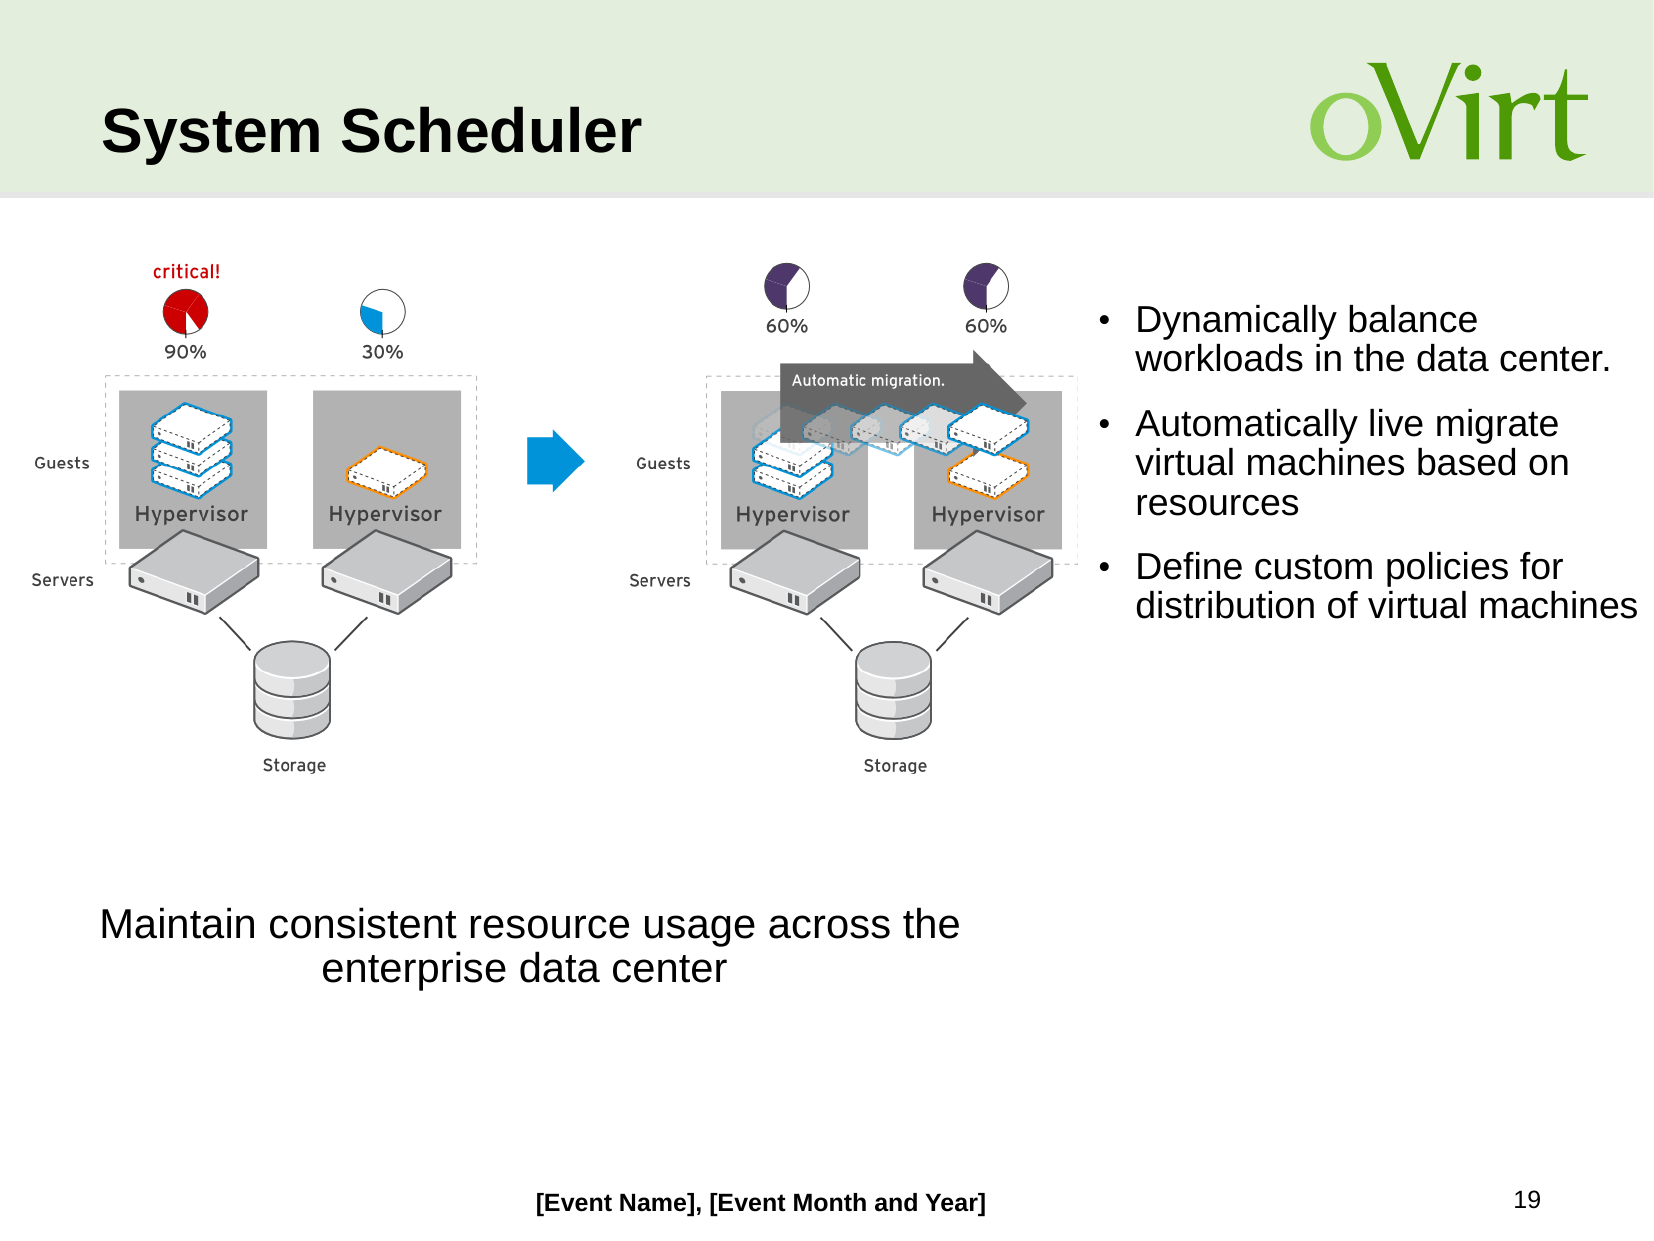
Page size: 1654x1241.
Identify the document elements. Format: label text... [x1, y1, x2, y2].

text_box Maintain consistent resource usage across the enterprise data center [68, 896, 993, 999]
text_box Dynamically balance workloads in the data center. Automatically live migrate virtual machines based on resources Define custom policies for distribution of virtual machines [1083, 293, 1654, 635]
title System Scheduler [86, 36, 1307, 225]
picture [27, 261, 1078, 774]
